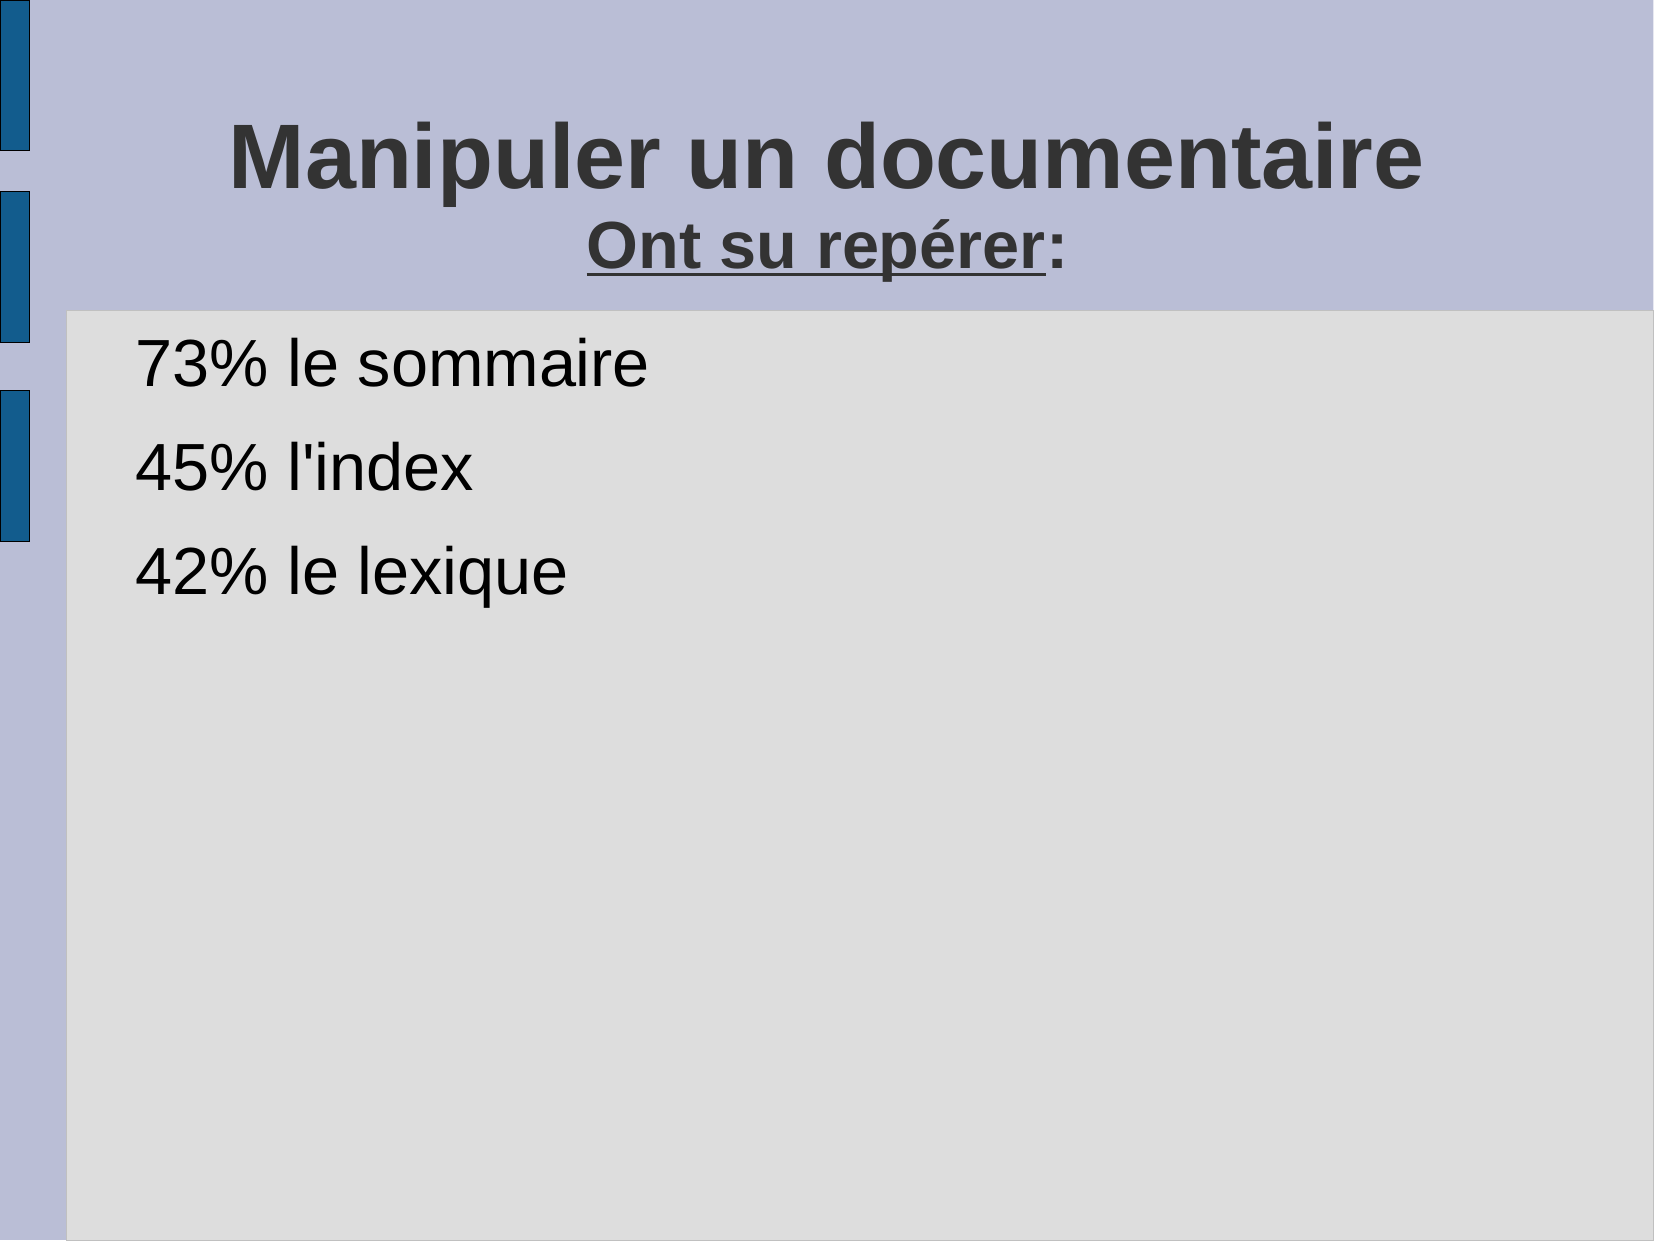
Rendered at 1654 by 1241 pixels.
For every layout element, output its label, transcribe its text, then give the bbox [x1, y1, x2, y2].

title Manipuler un documentaire Ont su repérer: [121, 98, 1534, 291]
list 73% le sommaire 45% l'index 42% le lexique [118, 326, 1531, 1093]
